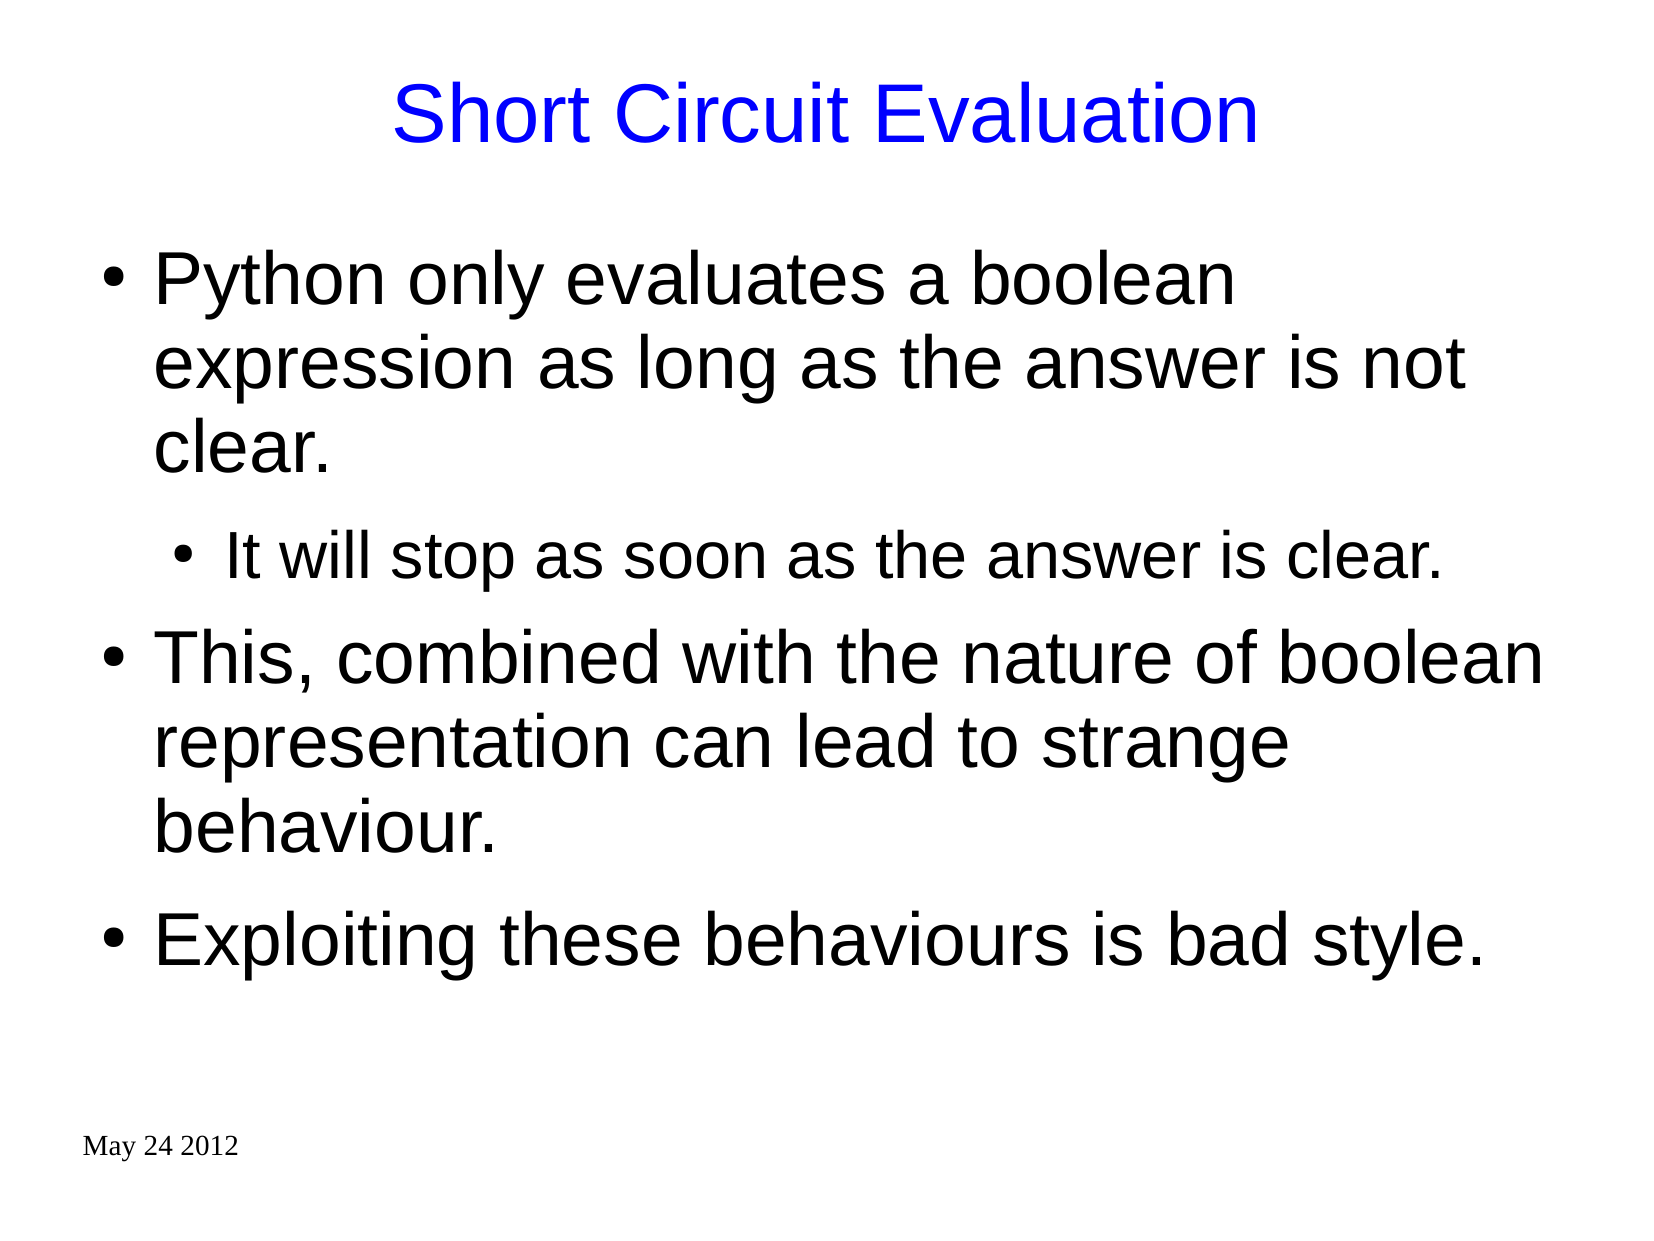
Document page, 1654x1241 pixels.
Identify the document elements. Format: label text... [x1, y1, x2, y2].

title Short Circuit Evaluation [82, 49, 1571, 178]
list Python only evaluates a boolean expression as long as the answer is not clear. It will stop as soon as the answer is clear. This, combined with the nature of boolean representation can lead to strange behaviour. Exploiting these behaviours is bad style. [82, 236, 1571, 1109]
